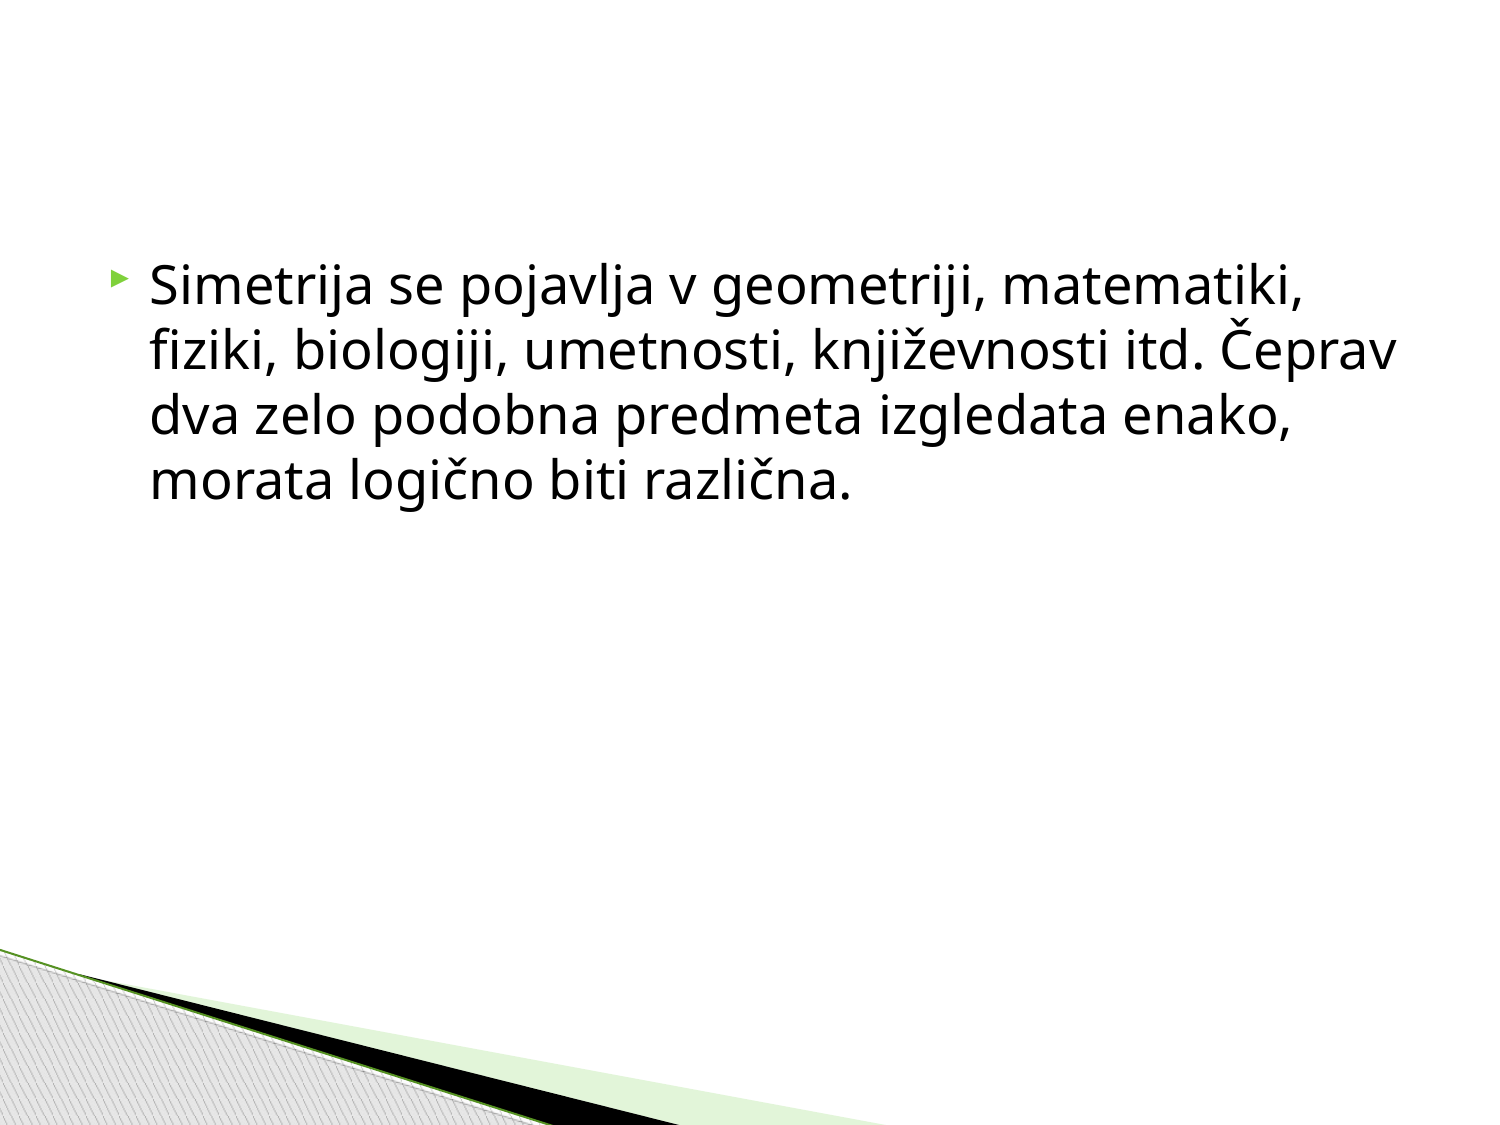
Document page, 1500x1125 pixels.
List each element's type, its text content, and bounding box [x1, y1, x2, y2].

list Simetrija se pojavlja v geometriji, matematiki, fiziki, biologiji, umetnosti, književnosti itd. Čeprav dva zelo podobna predmeta izgledata enako, morata logično biti različna. [75, 242, 1425, 986]
